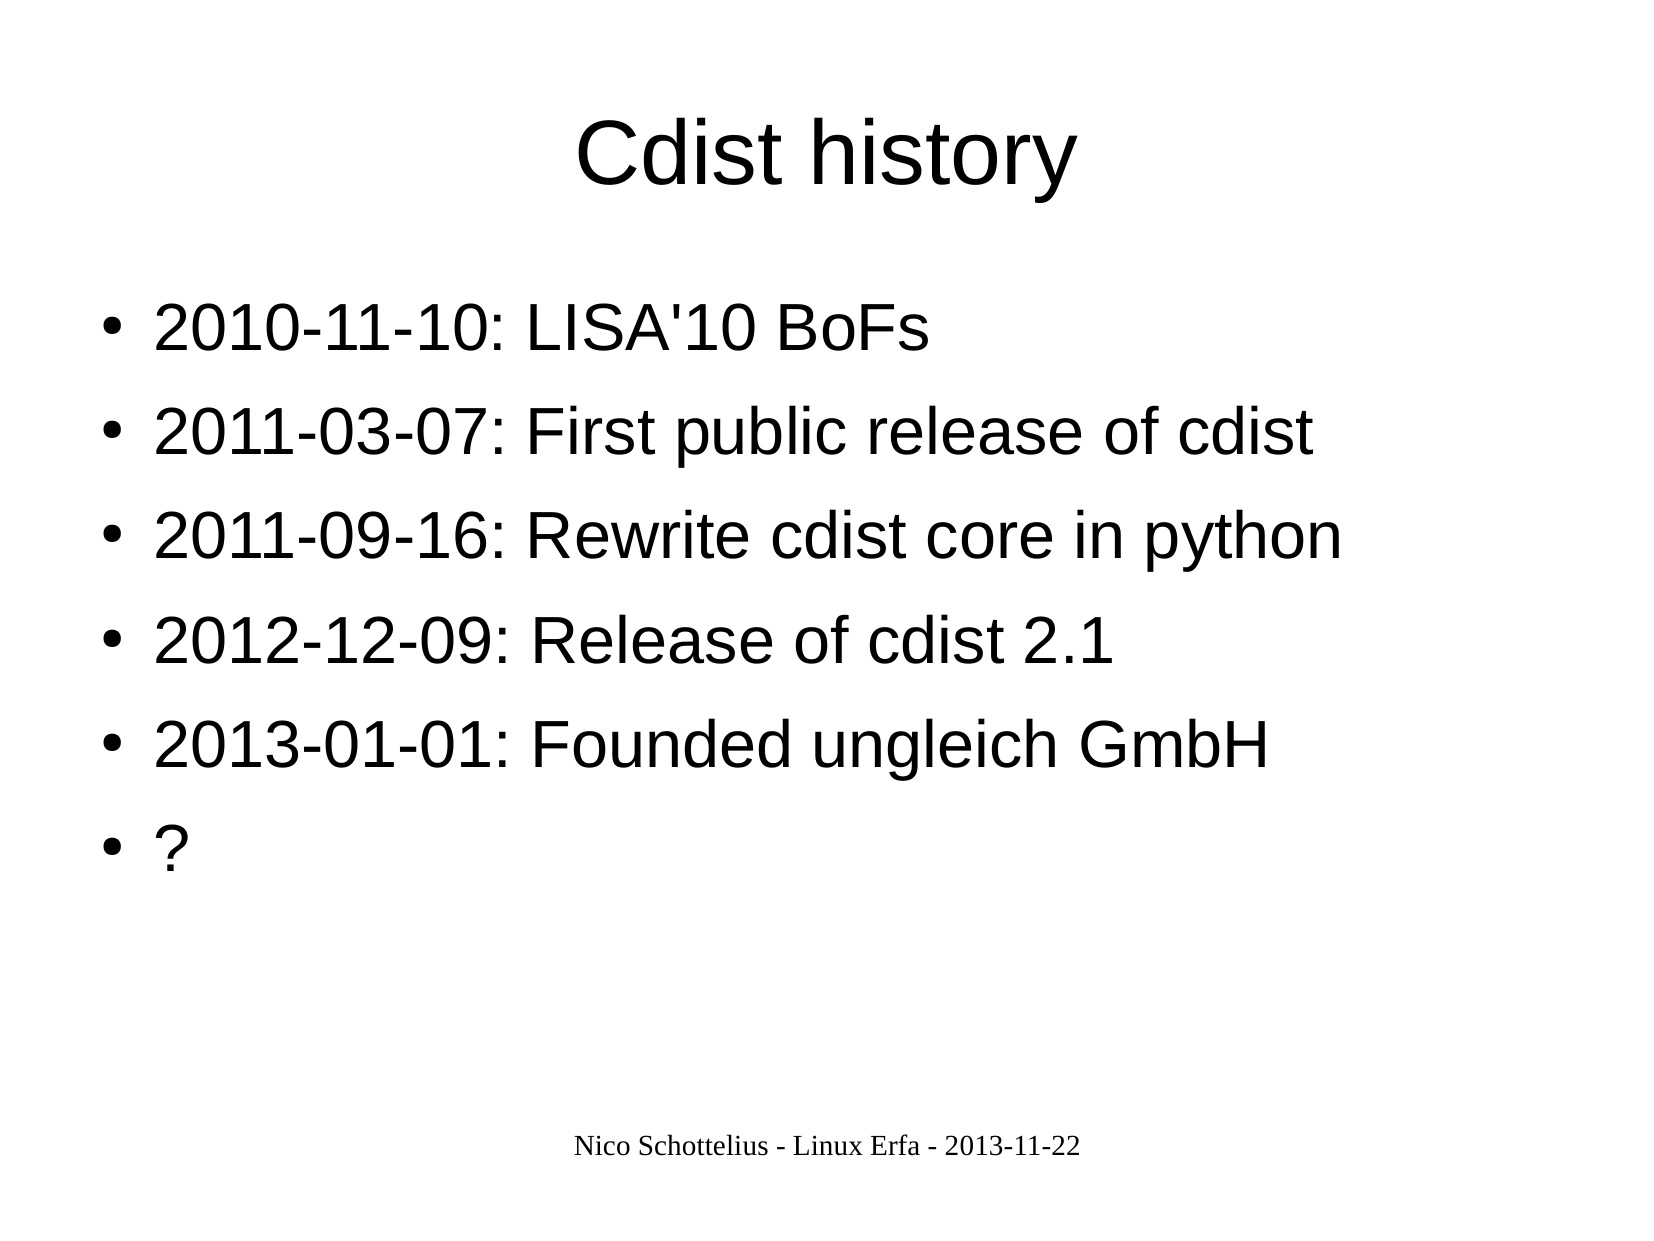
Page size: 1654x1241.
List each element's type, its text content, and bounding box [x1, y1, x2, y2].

list 2010-11-10: LISA'10 BoFs 2011-03-07: First public release of cdist 2011-09-16: Rewrite cdist core in python 2012-12-09: Release of cdist 2.1 2013-01-01: Founded ungleich GmbH ? [82, 290, 1538, 1010]
title Cdist history [82, 49, 1571, 257]
